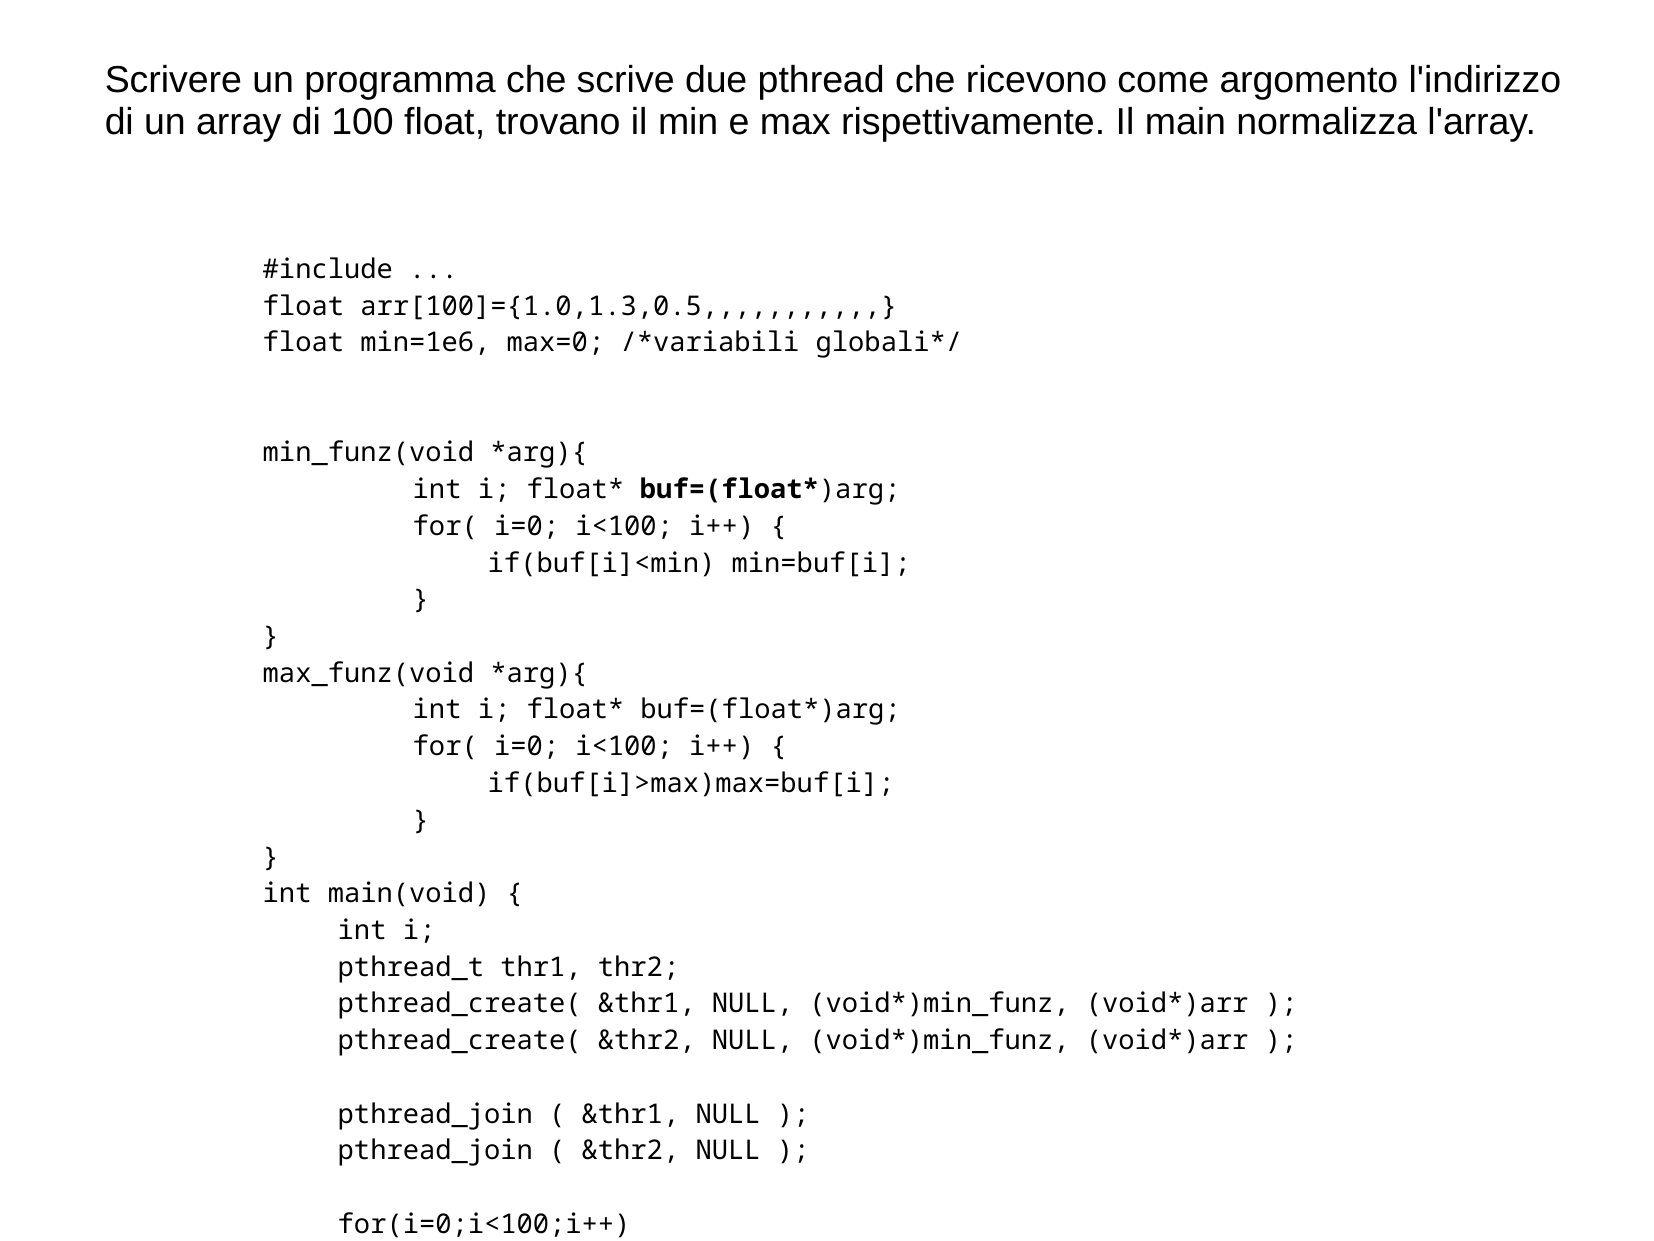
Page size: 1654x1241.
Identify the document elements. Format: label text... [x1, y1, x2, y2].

text_box #include ... float arr[100]={1.0,1.3,0.5,,,,,,,,,,,} float min=1e6, max=0; /*variabili globali*/ min_funz(void *arg){ int i; float* buf=(float*)arg; for( i=0; i<100; i++) { if(buf[i]<min) min=buf[i]; } } max_funz(void *arg){ int i; float* buf=(float*)arg; for( i=0; i<100; i++) { if(buf[i]>max)max=buf[i]; } } int main(void) { int i; pthread_t thr1, thr2; pthread_create( &thr1, NULL, (void*)min_funz, (void*)arr ); pthread_create( &thr2, NULL, (void*)min_funz, (void*)arr ); pthread_join ( &thr1, NULL ); pthread_join ( &thr2, NULL ); for(i=0;i<100;i++) buf[i]=(buf[i]-min)/(max-min); } [247, 242, 1426, 1173]
text_box Scrivere un programma che scrive due pthread che ricevono come argomento l'indirizzo di un array di 100 float, trovano il min e max rispettivamente. Il main normalizza l'array. [90, 51, 1591, 151]
